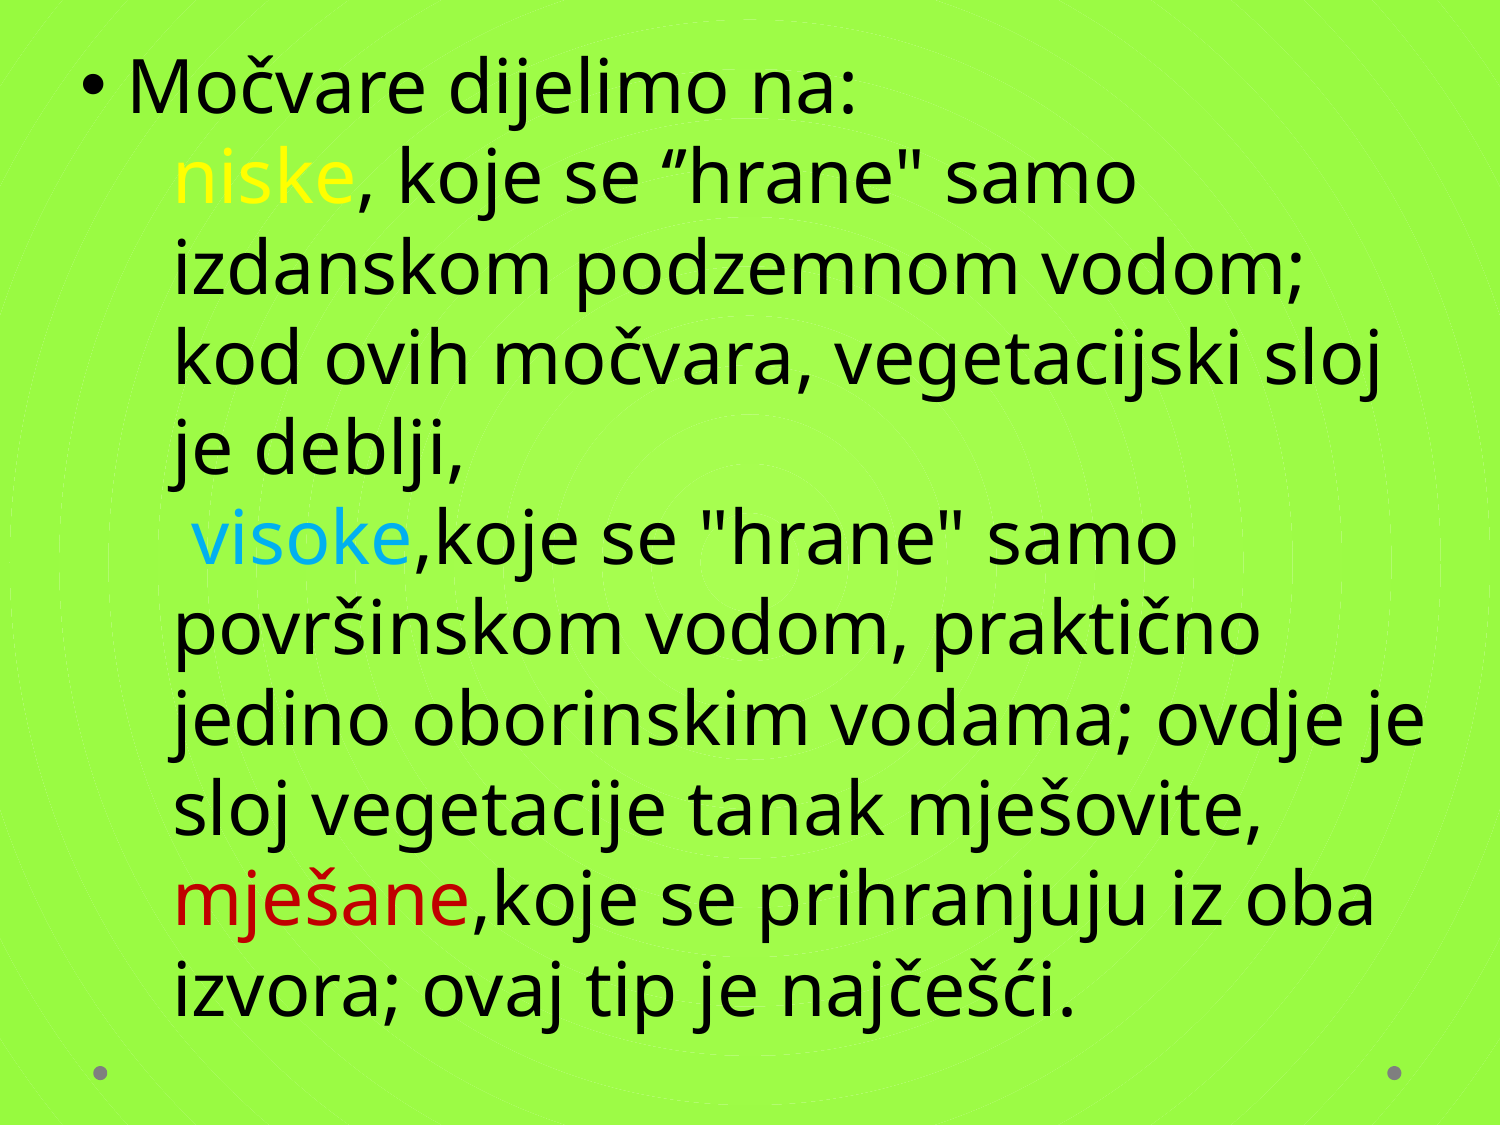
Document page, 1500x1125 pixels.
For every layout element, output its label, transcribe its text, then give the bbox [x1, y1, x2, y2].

list Močvare dijelimo na: niske, koje se ‘’hrane" samo izdanskom podzemnom vodom; kod ovih močvara, vegetacijski sloj je deblji, visoke,koje se "hrane" samo površinskom vodom, praktično jedino oborinskim vodama; ovdje je sloj vegetacije tanak mješovite, mješane,koje se prihranjuju iz oba izvora; ovaj tip je najčešći. [64, 30, 1447, 1047]
